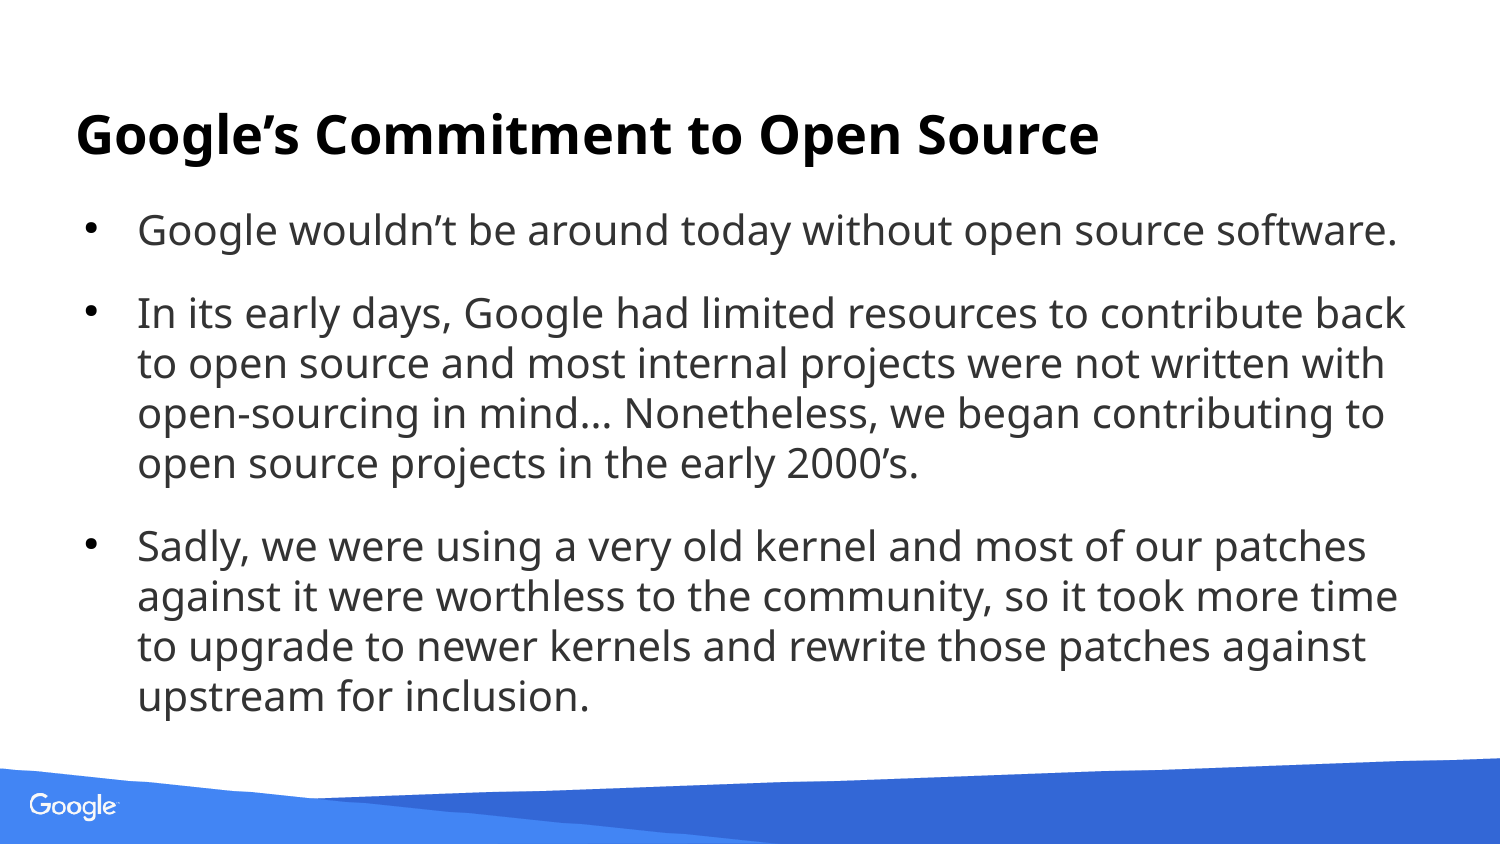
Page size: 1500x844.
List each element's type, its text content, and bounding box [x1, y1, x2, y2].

text_box Google’s Commitment to Open Source [60, 85, 1478, 210]
list Google wouldn’t be around today without open source software. In its early days, Google had limited resources to contribute back to open source and most internal projects were not written with open-sourcing in mind… Nonetheless, we began contributing to open source projects in the early 2000’s. Sadly, we were using a very old kernel and most of our patches against it were worthless to the community, so it took more time to upgrade to newer kernels and rewrite those patches against upstream for inclusion. [51, 189, 1449, 750]
picture [0, 0, 1500, 844]
